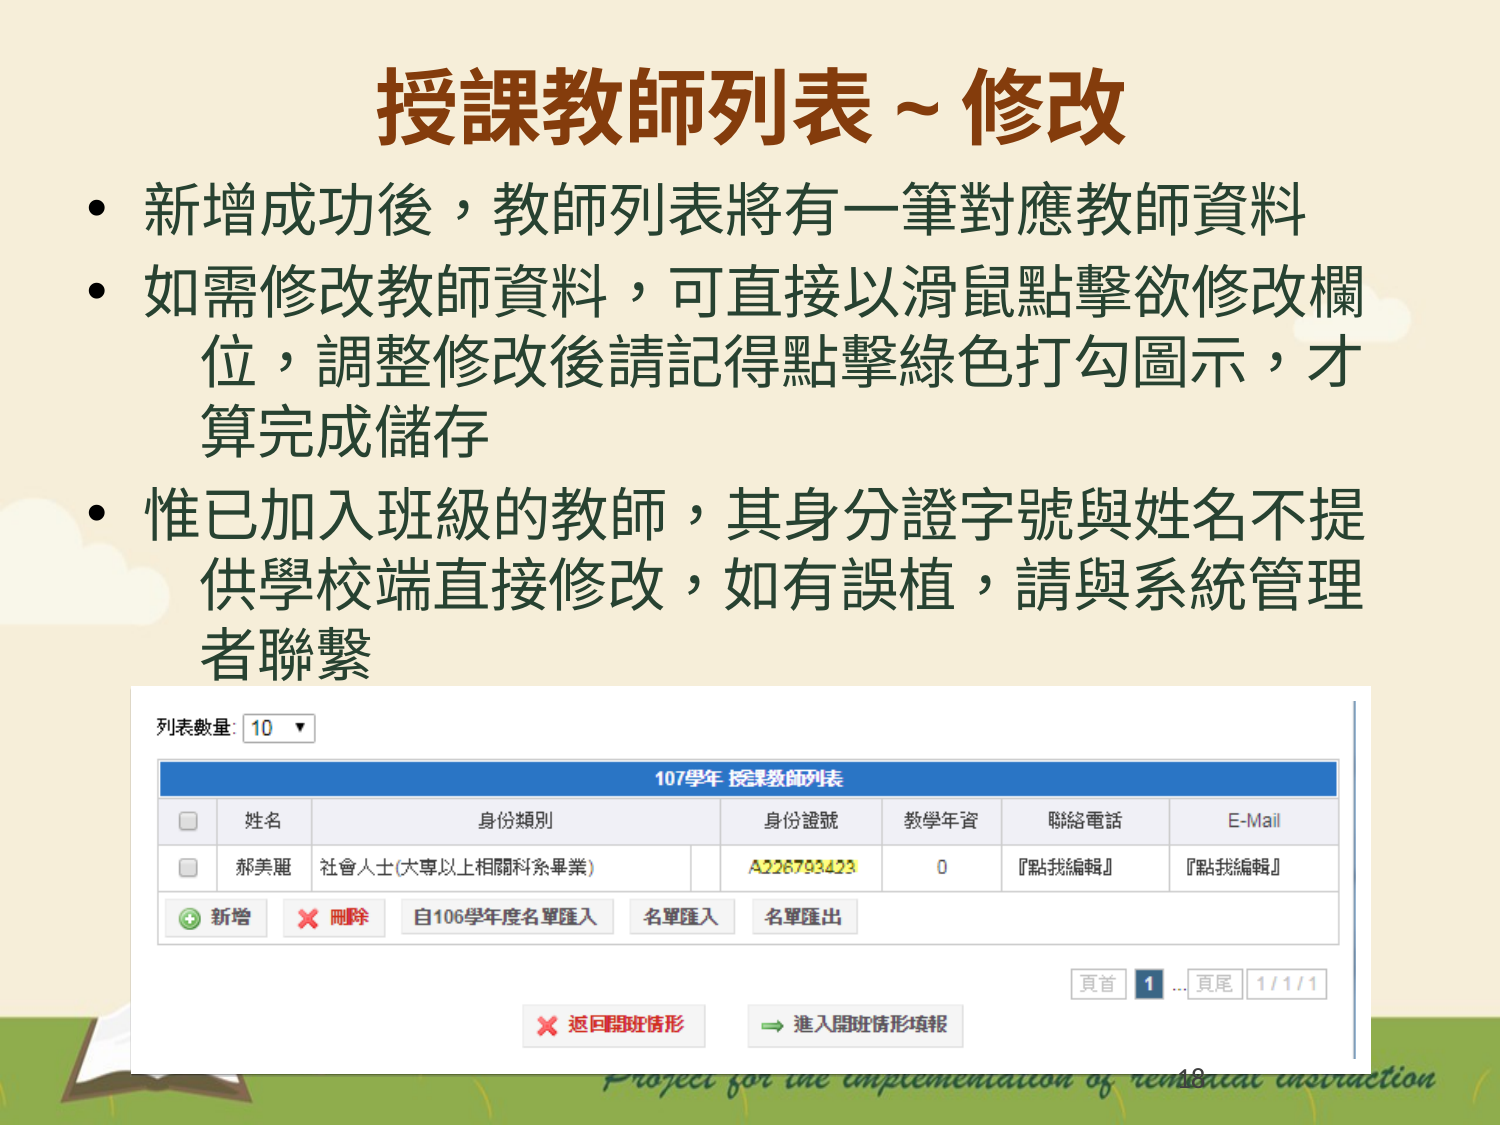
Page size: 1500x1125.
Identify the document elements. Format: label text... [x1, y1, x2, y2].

text_box [1161, 1046, 1499, 1107]
text_box 新增成功後，教師列表將有一筆對應教師資料 如需修改教師資料，可直接以滑鼠點擊欲修改欄位，調整修改後請記得點擊綠色打勾圖示，才算完成儲存 惟已加入班級的教師，其身分證字號與姓名不提供學校端直接修改，如有誤植，請與系統管理者聯繫 [72, 178, 1430, 695]
title 授課教師列表~修改 [13, 45, 1491, 178]
picture [145, 700, 1357, 1060]
